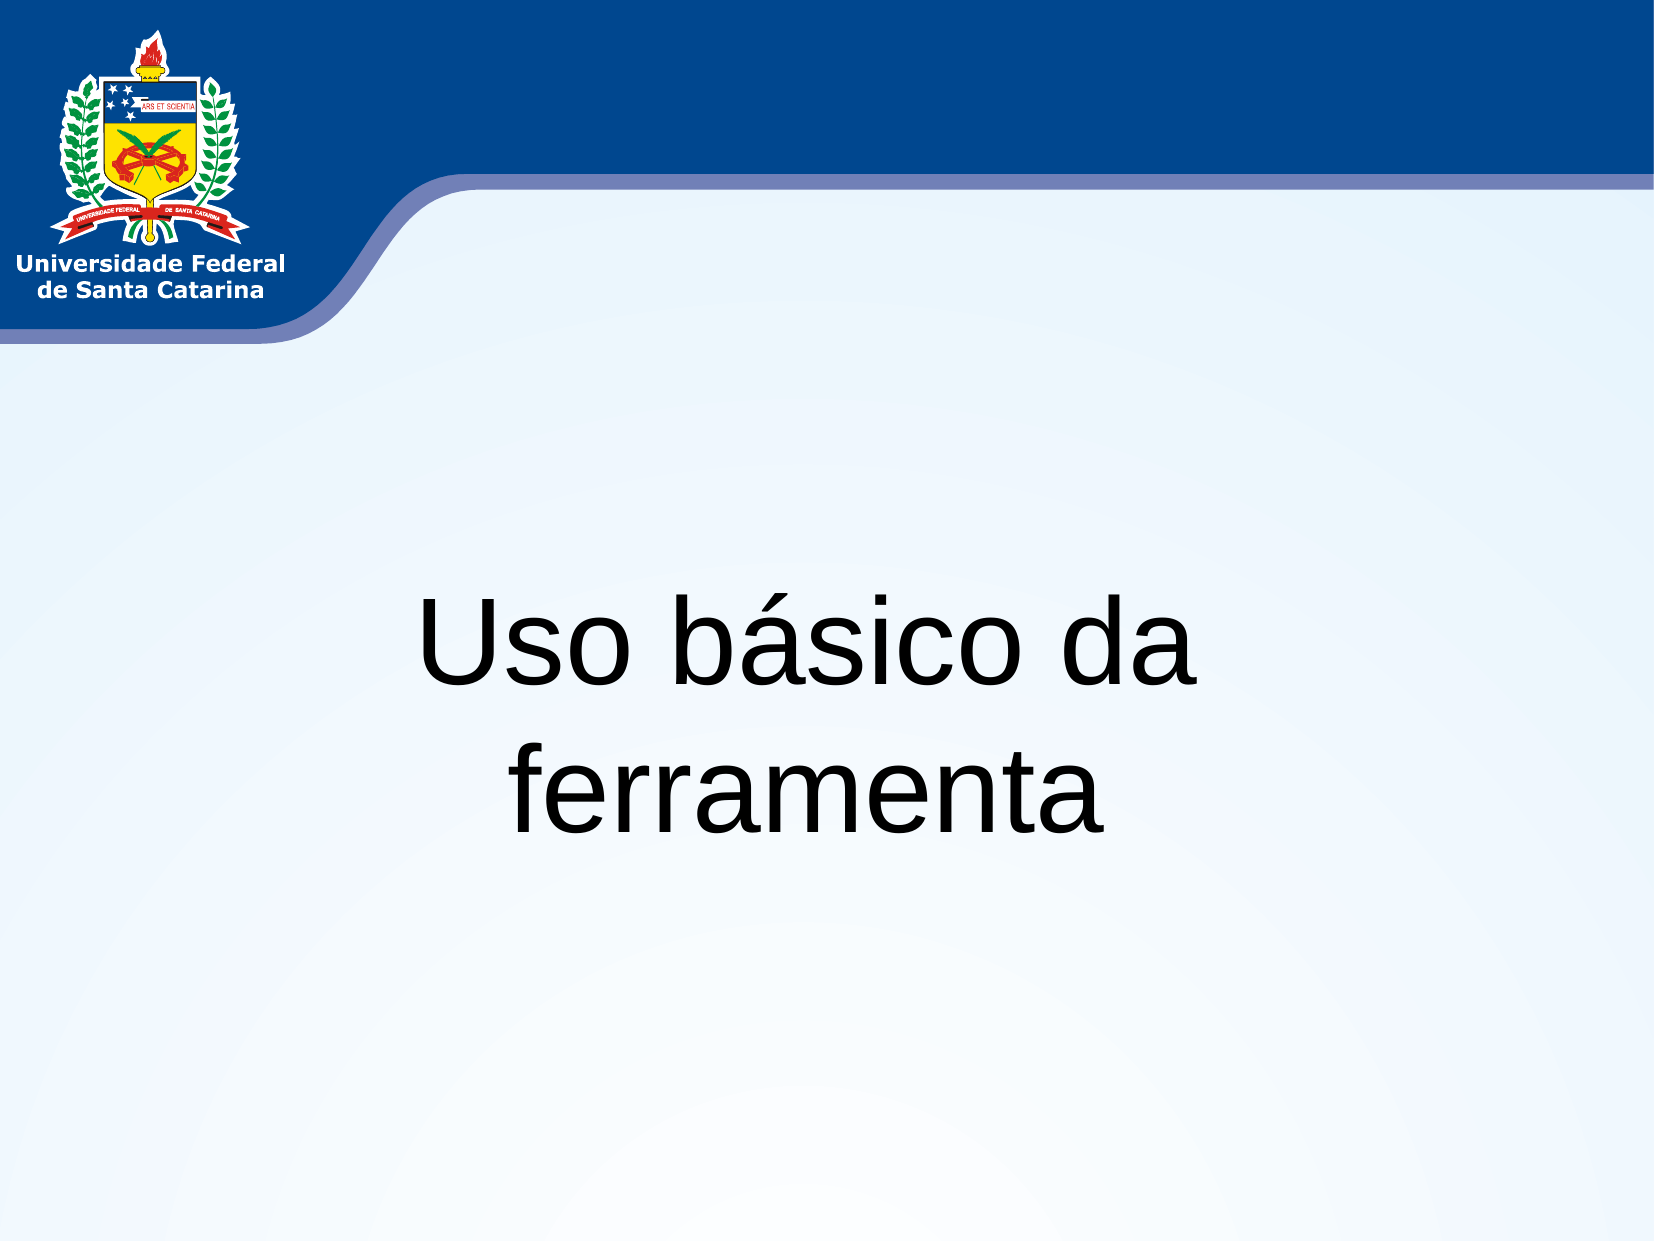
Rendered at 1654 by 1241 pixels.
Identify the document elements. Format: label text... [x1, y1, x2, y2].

title Uso básico da ferramenta [106, 561, 1506, 769]
